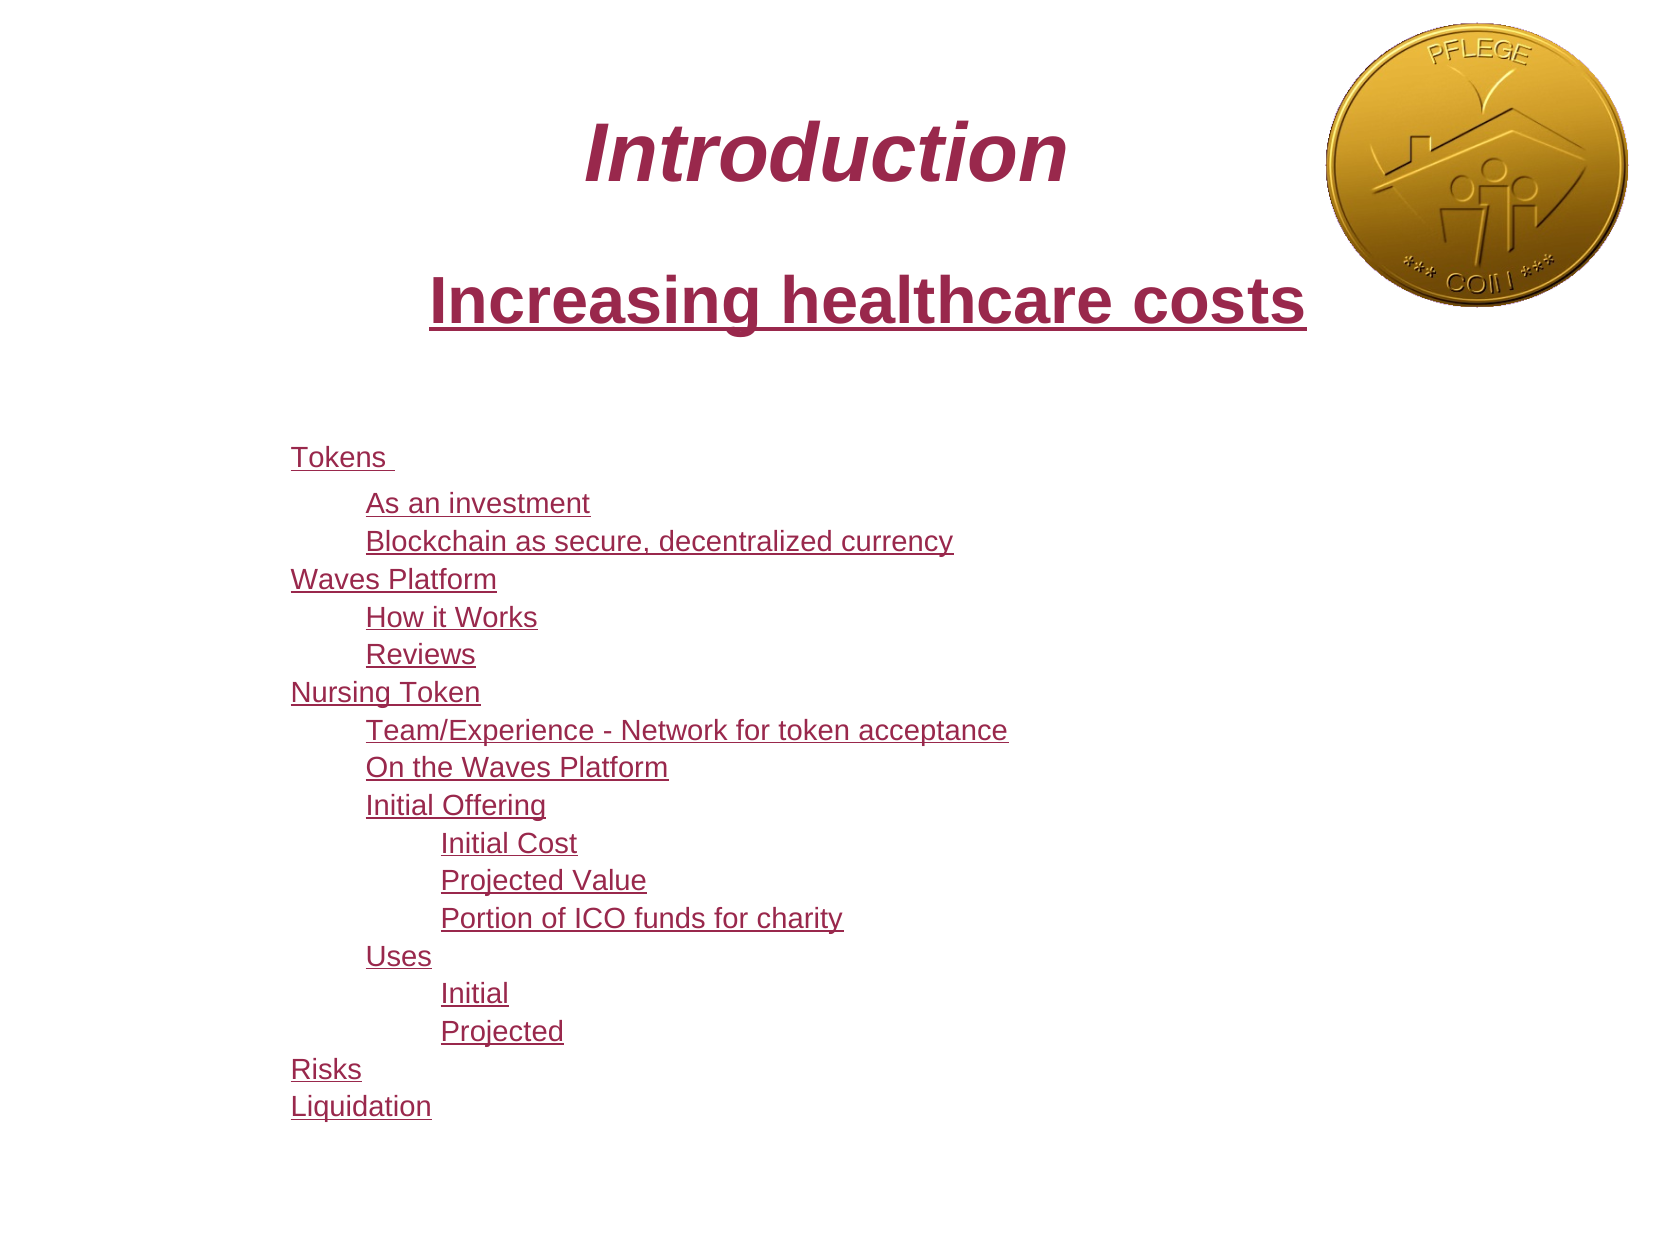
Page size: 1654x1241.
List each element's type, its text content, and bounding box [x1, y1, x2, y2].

title Introduction [82, 49, 1311, 257]
subtitle Increasing healthcare costs Tokens As an investment Blockchain as secure, decentralized currency Waves Platform How it Works Reviews Nursing Token Team/Experience - Network for token acceptance On the Waves Platform Initial Offering Initial Cost Projected Value Portion of ICO funds for charity Uses Initial Projected Risks Liquidation [141, 219, 1595, 1241]
picture [1311, 9, 1644, 322]
